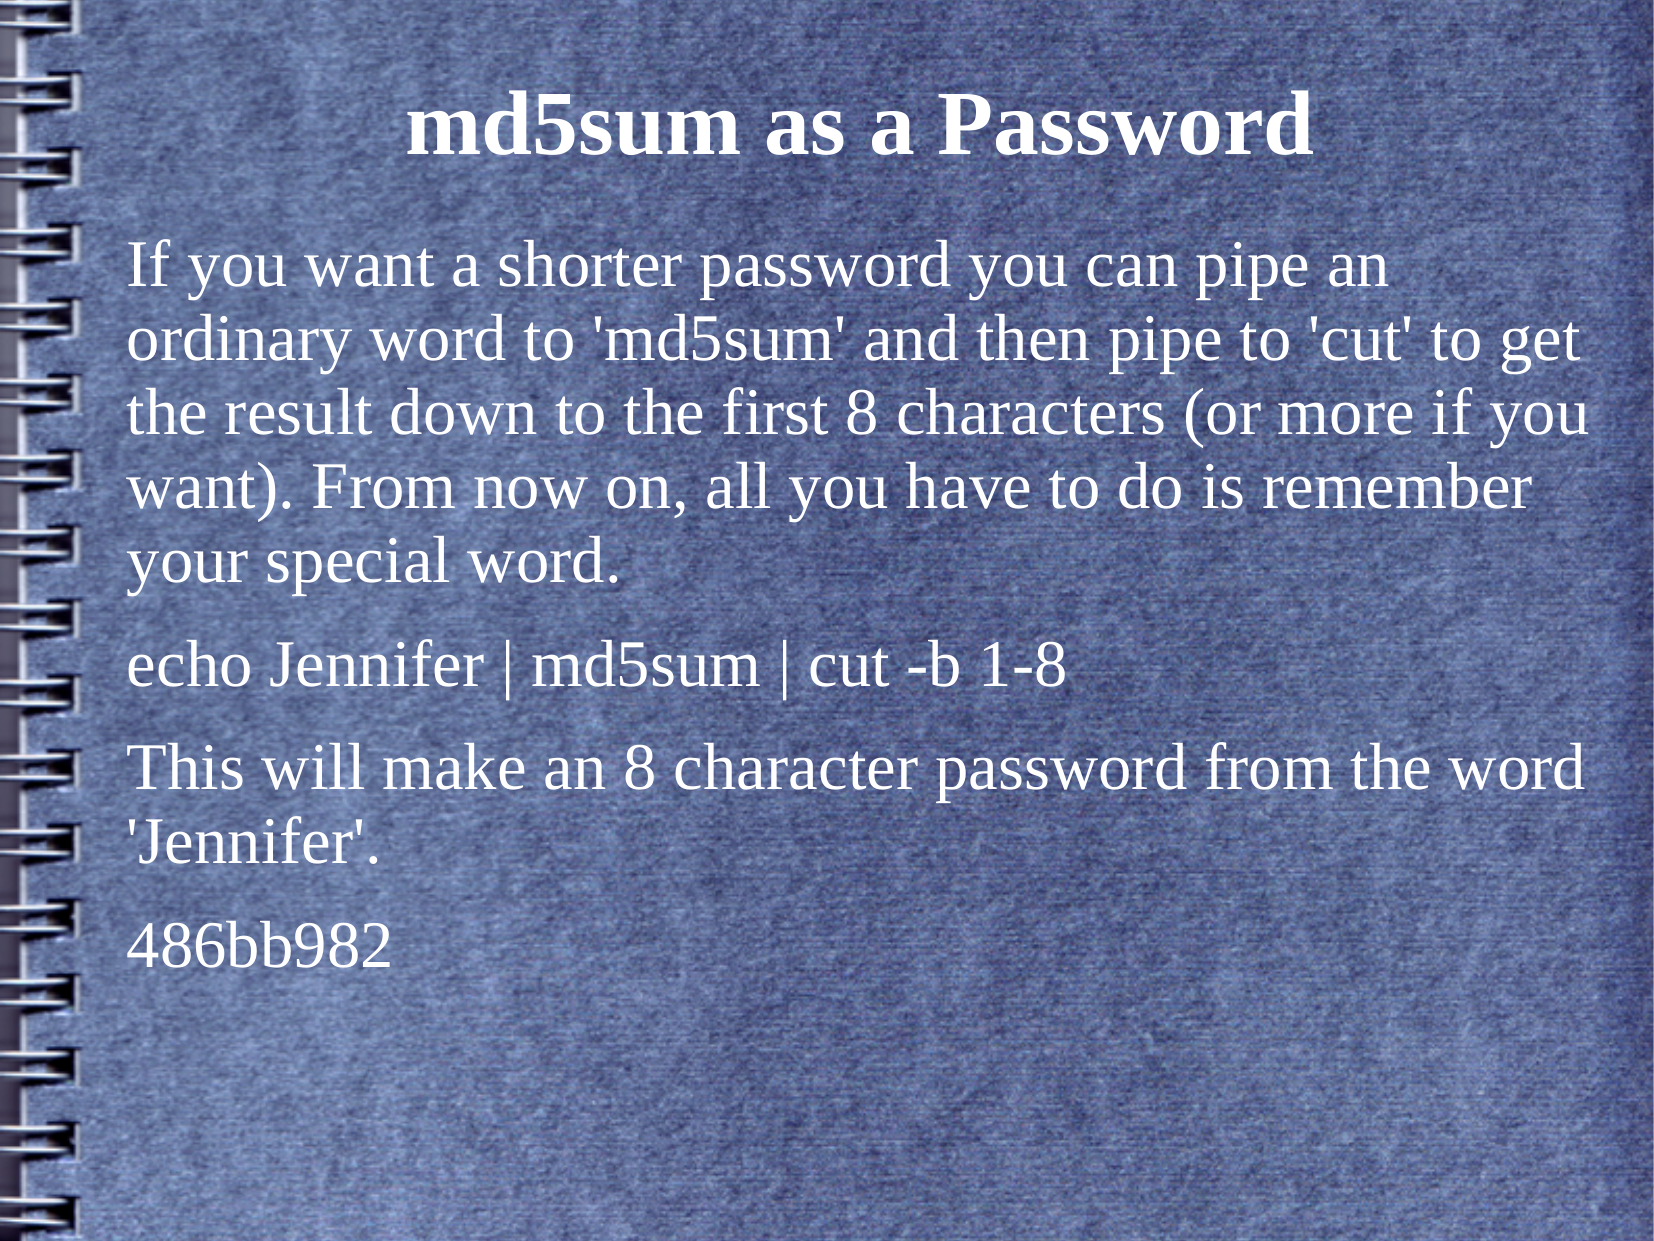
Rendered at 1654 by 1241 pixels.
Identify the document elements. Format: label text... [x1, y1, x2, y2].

list If you want a shorter password you can pipe an ordinary word to 'md5sum' and then pipe to 'cut' to get the result down to the first 8 characters (or more if you want). From now on, all you have to do is remember your special word. echo Jennifer | md5sum | cut -b 1-8 This will make an 8 character password from the word 'Jennifer'. 486bb982 [126, 226, 1615, 1163]
picture [0, 0, 1654, 1241]
title md5sum as a Password [116, 27, 1606, 220]
